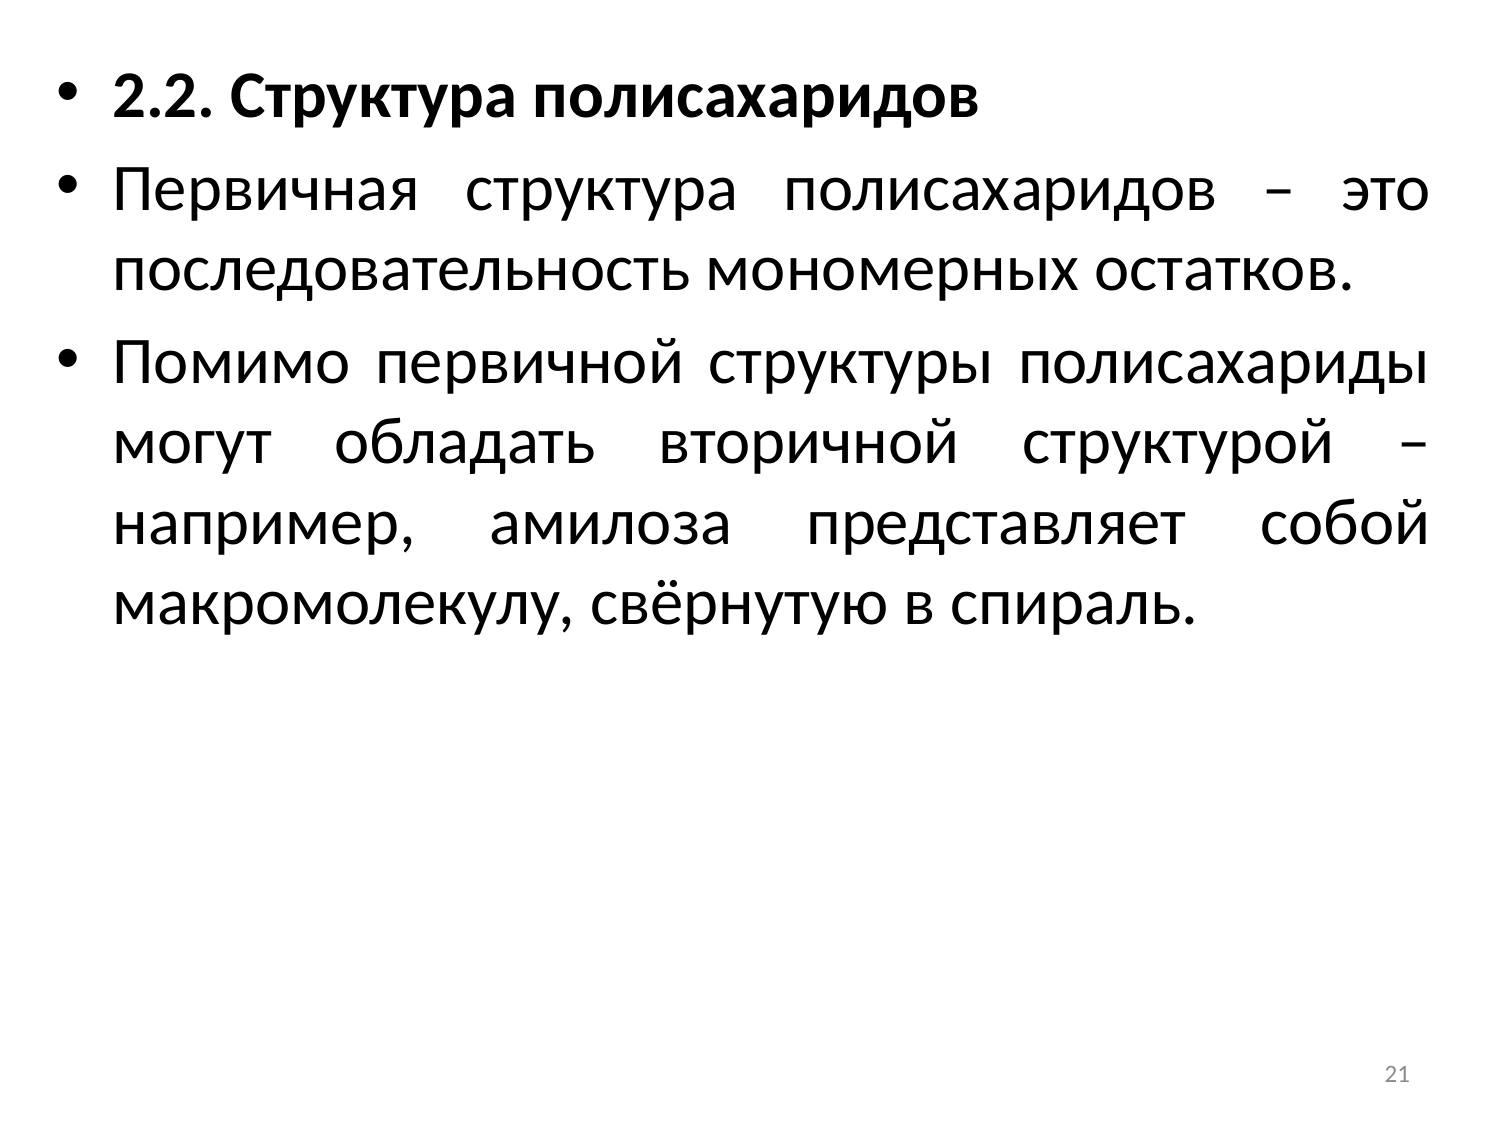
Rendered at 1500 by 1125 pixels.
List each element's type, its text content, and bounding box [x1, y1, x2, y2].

slide_number <номер> [1074, 1042, 1425, 1103]
list 2.2. Структура полисахаридов Первичная структура полисахаридов – это последовательность мономерных остатков. Помимо первичной структуры полисахариды могут обладать вторичной структурой – например, амилоза представляет собой макромолекулу, свёрнутую в спираль. [41, 42, 1447, 906]
